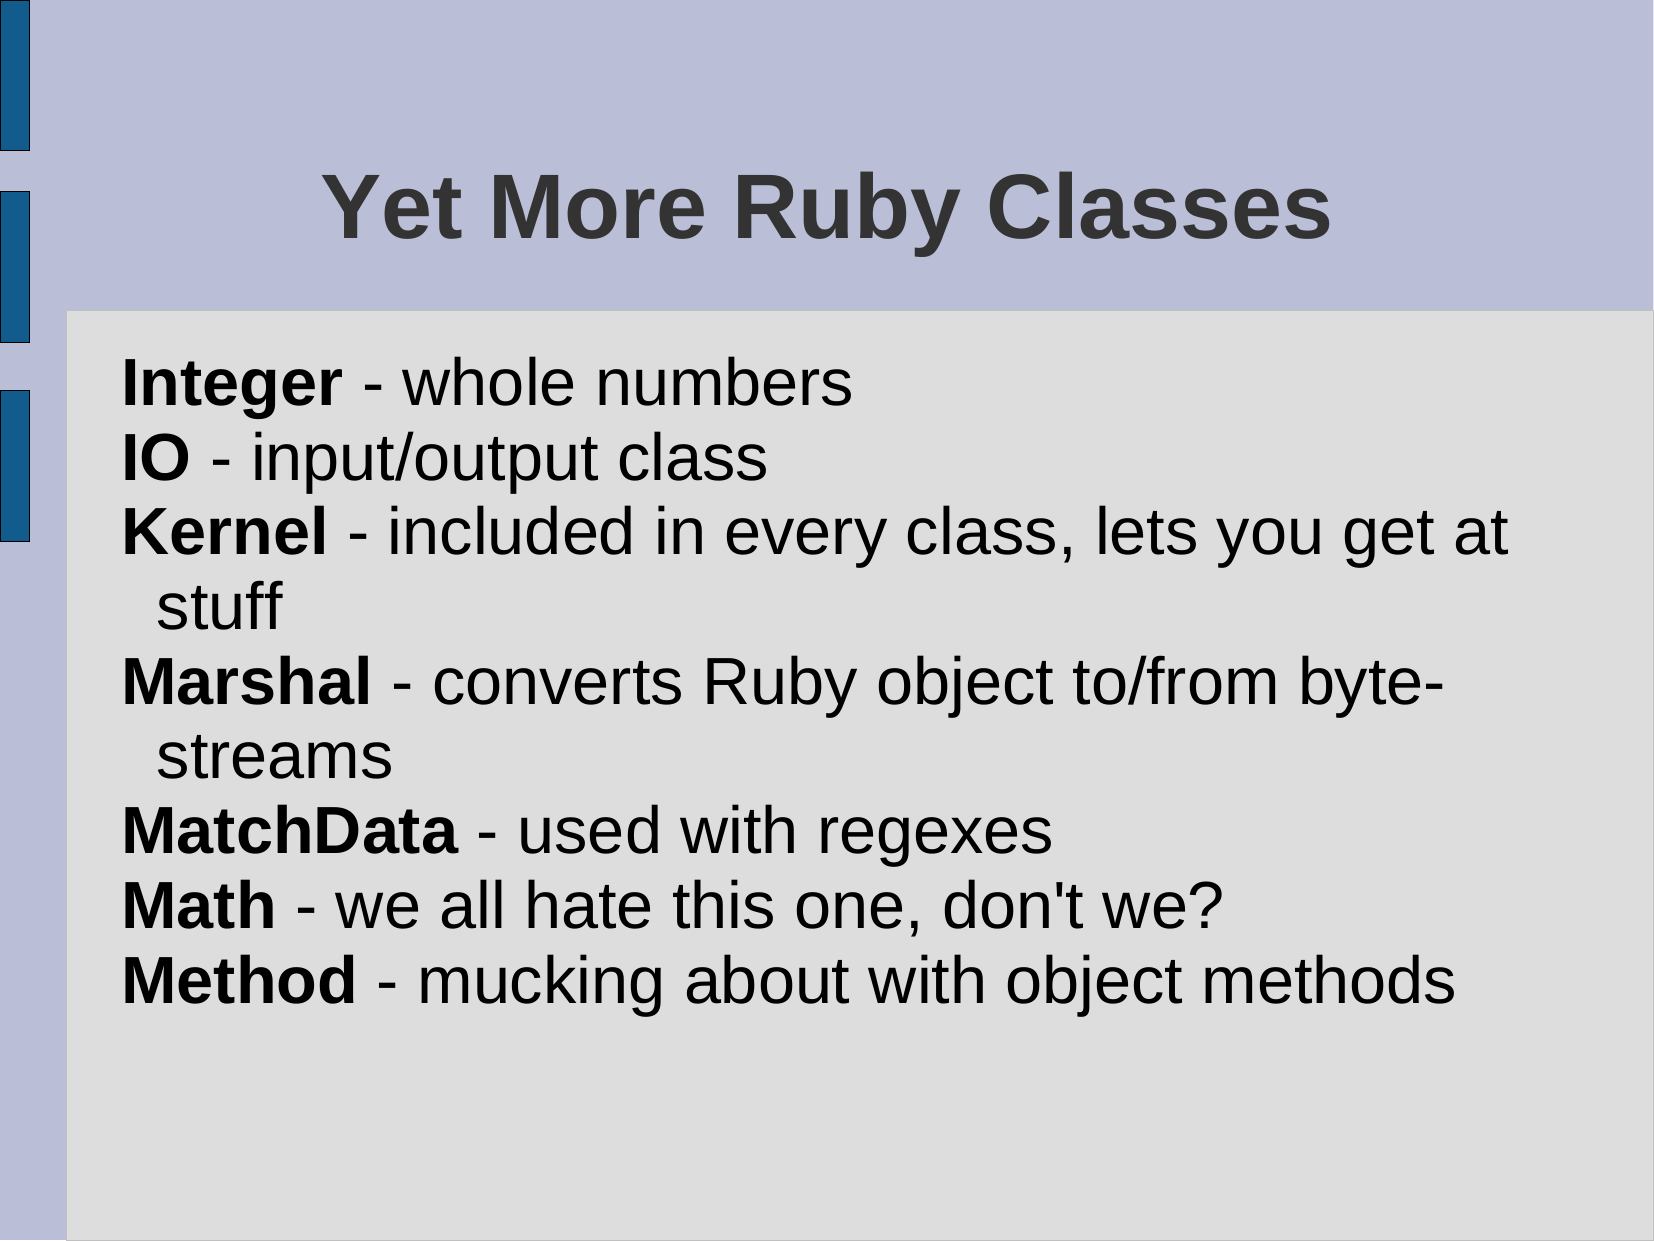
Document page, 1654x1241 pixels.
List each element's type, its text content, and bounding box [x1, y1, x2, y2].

list Integer - whole numbers IO - input/output class Kernel - included in every class, lets you get at stuff Marshal - converts Ruby object to/from byte-streams MatchData - used with regexes Math - we all hate this one, don't we? Method - mucking about with object methods [121, 344, 1632, 1127]
title Yet More Ruby Classes [121, 102, 1534, 311]
